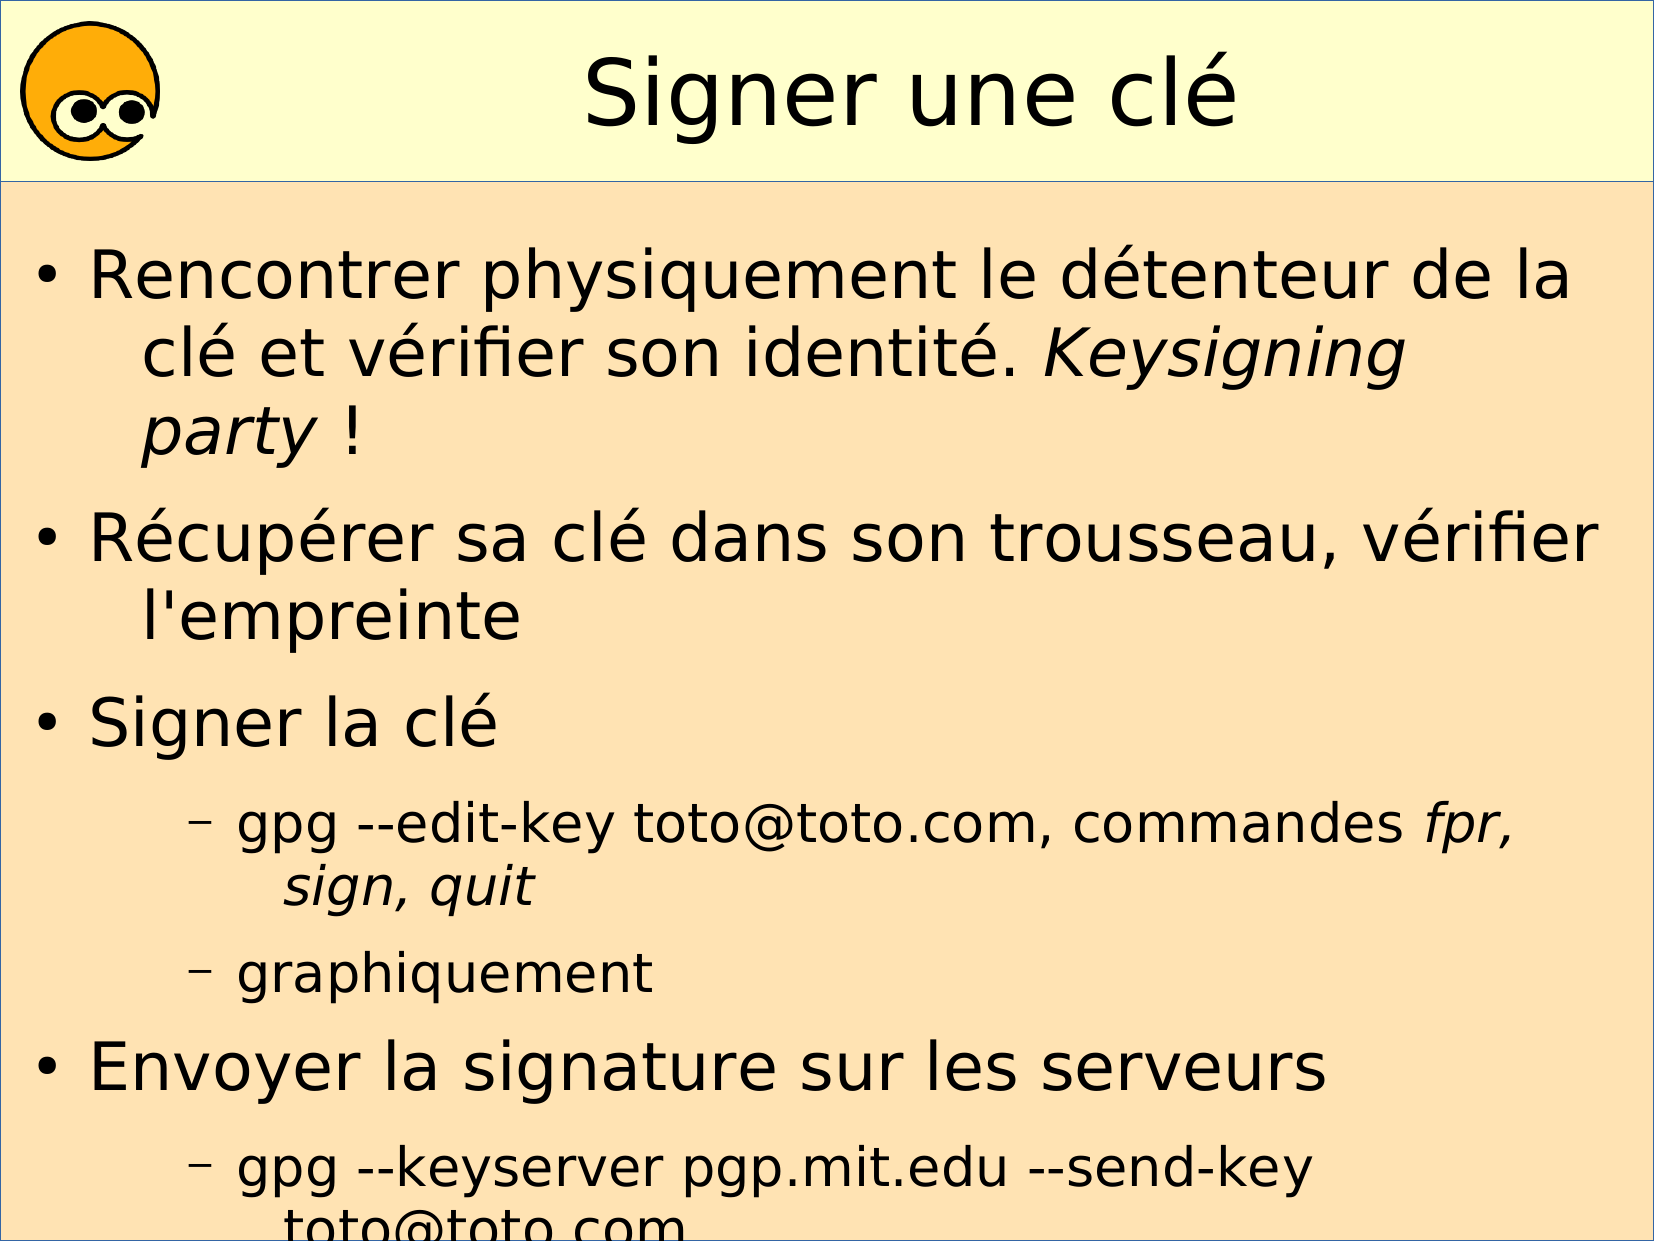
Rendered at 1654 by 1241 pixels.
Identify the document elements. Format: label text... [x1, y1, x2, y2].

picture [20, 21, 160, 161]
title Signer une clé [203, 33, 1620, 154]
list Rencontrer physiquement le détenteur de la clé et vérifier son identité. Keysigning party ! Récupérer sa clé dans son trousseau, vérifier l'empreinte Signer la clé gpg --edit-key toto@toto.com, commandes fpr, sign, quit graphiquement Envoyer la signature sur les serveurs gpg --keyserver pgp.mit.edu --send-key toto@toto.com graphiquement [0, 236, 1654, 1208]
